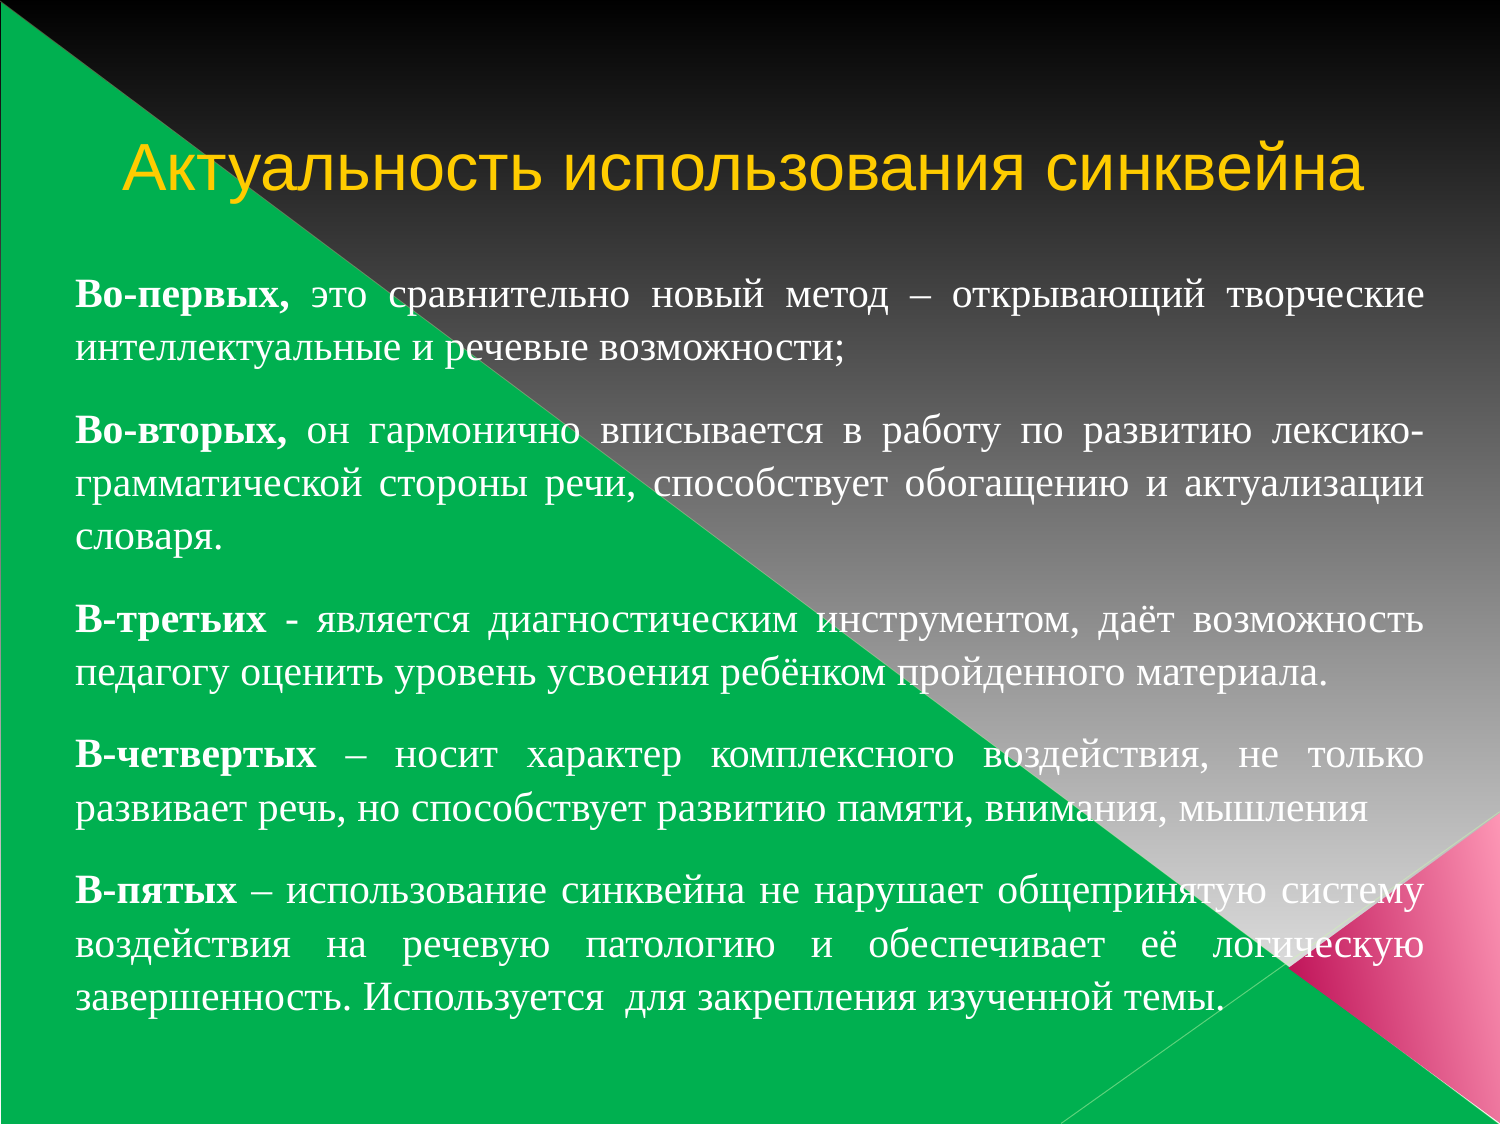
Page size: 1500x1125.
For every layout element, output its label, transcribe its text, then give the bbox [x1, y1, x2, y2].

list Во-первых, это сравнительно новый метод – открывающий творческие интеллектуальные и речевые возможности; Во-вторых, он гармонично вписывается в работу по развитию лексико-грамматической стороны речи, способствует обогащению и актуализации словаря. В-третьих - является диагностическим инструментом, даёт возможность педагогу оценить уровень усвоения ребёнком пройденного материала. В-четвертых – носит характер комплексного воздействия, не только развивает речь, но способствует развитию памяти, внимания, мышления В-пятых – использование синквейна не нарушает общепринятую систему воздействия на речевую патологию и обеспечивает её логическую завершенность. Используется для закрепления изученной темы. [75, 263, 1425, 1028]
title Актуальность использования синквейна [82, 47, 1406, 263]
